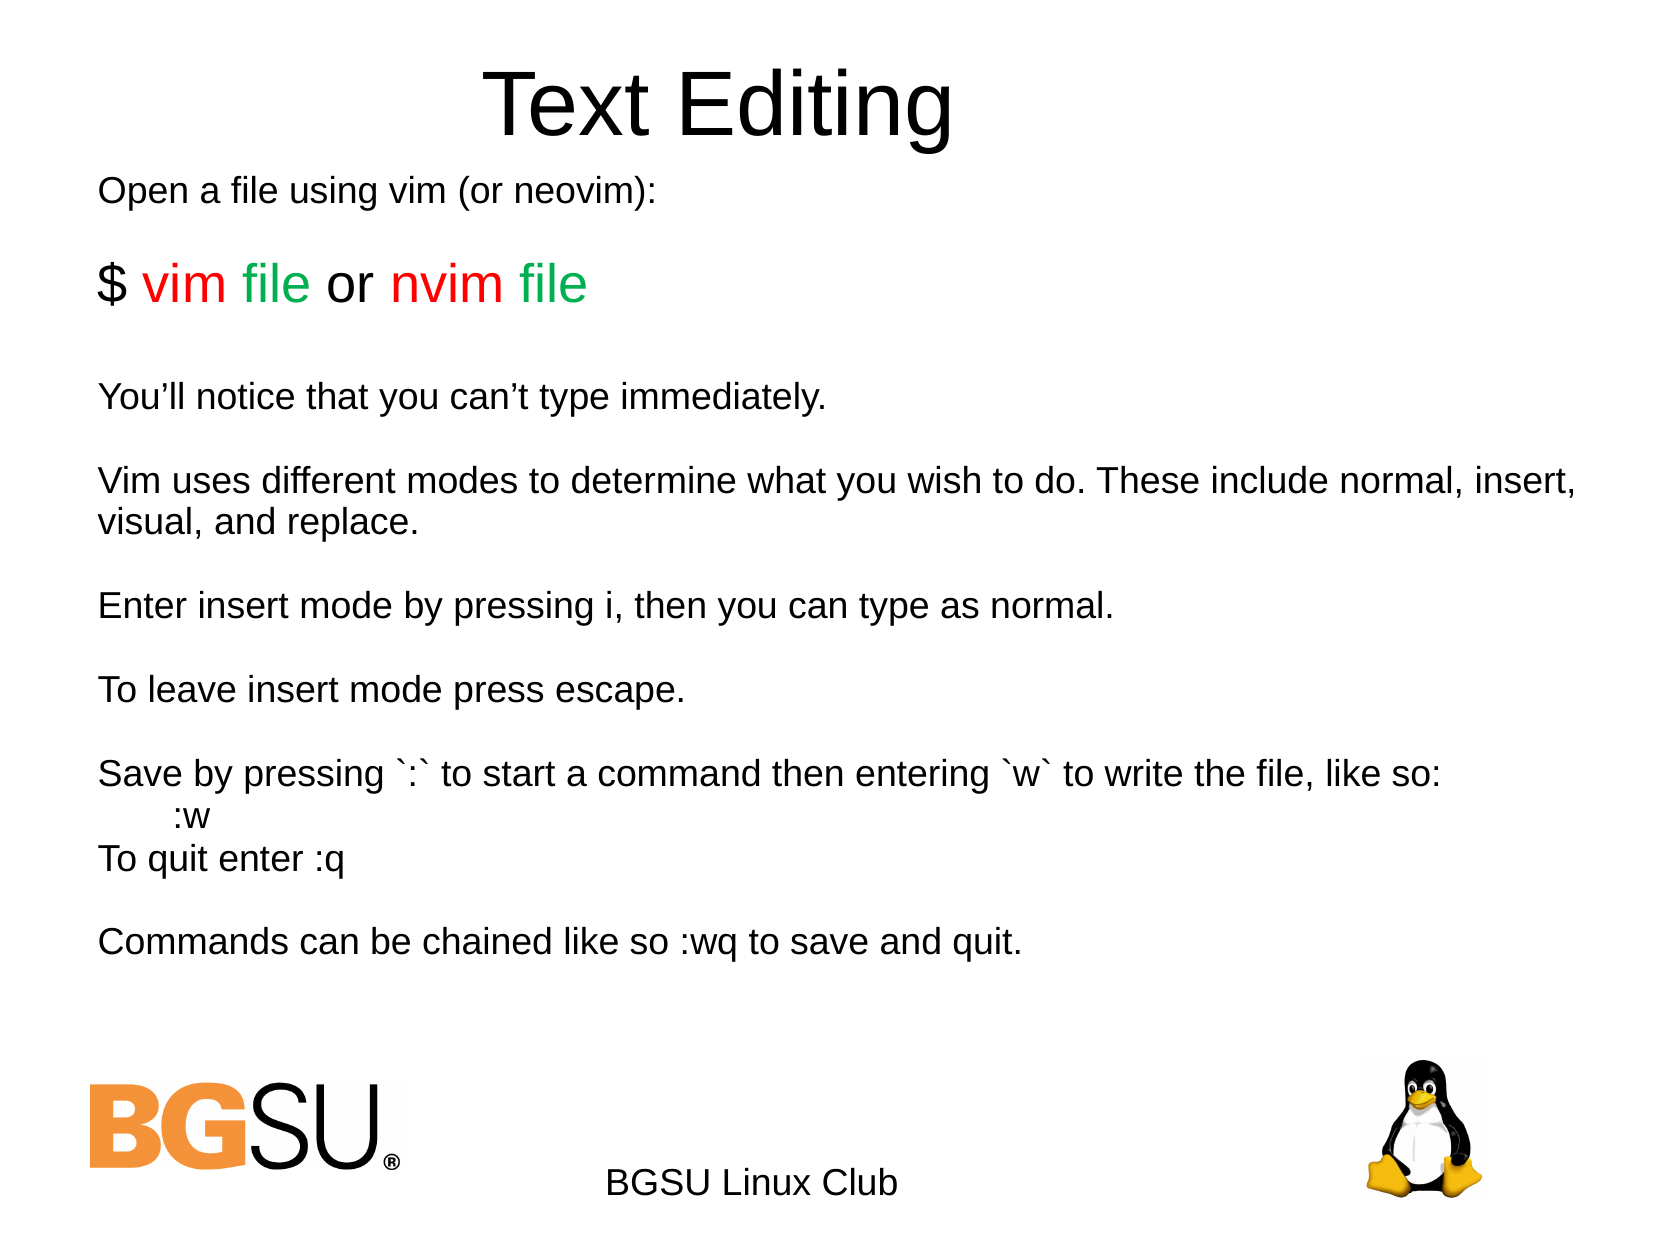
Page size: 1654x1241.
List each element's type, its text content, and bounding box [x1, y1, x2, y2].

picture [1364, 1158, 1485, 1201]
text_box Open a file using vim (or neovim): $ vim file or nvim file You’ll notice that you can’t type immediately. Vim uses different modes to determine what you wish to do. These include normal, insert, visual, and replace. Enter insert mode by pressing i, then you can type as normal. To leave insert mode press escape. Save by pressing `:` to start a command then entering `w` to write the file, like so: :w To quit enter :q Commands can be chained like so :wq to save and quit. [82, 162, 1642, 1158]
picture [90, 1158, 409, 1170]
title Text Editing [12, 0, 1425, 208]
text_box BGSU Linux Club [590, 1158, 1115, 1241]
